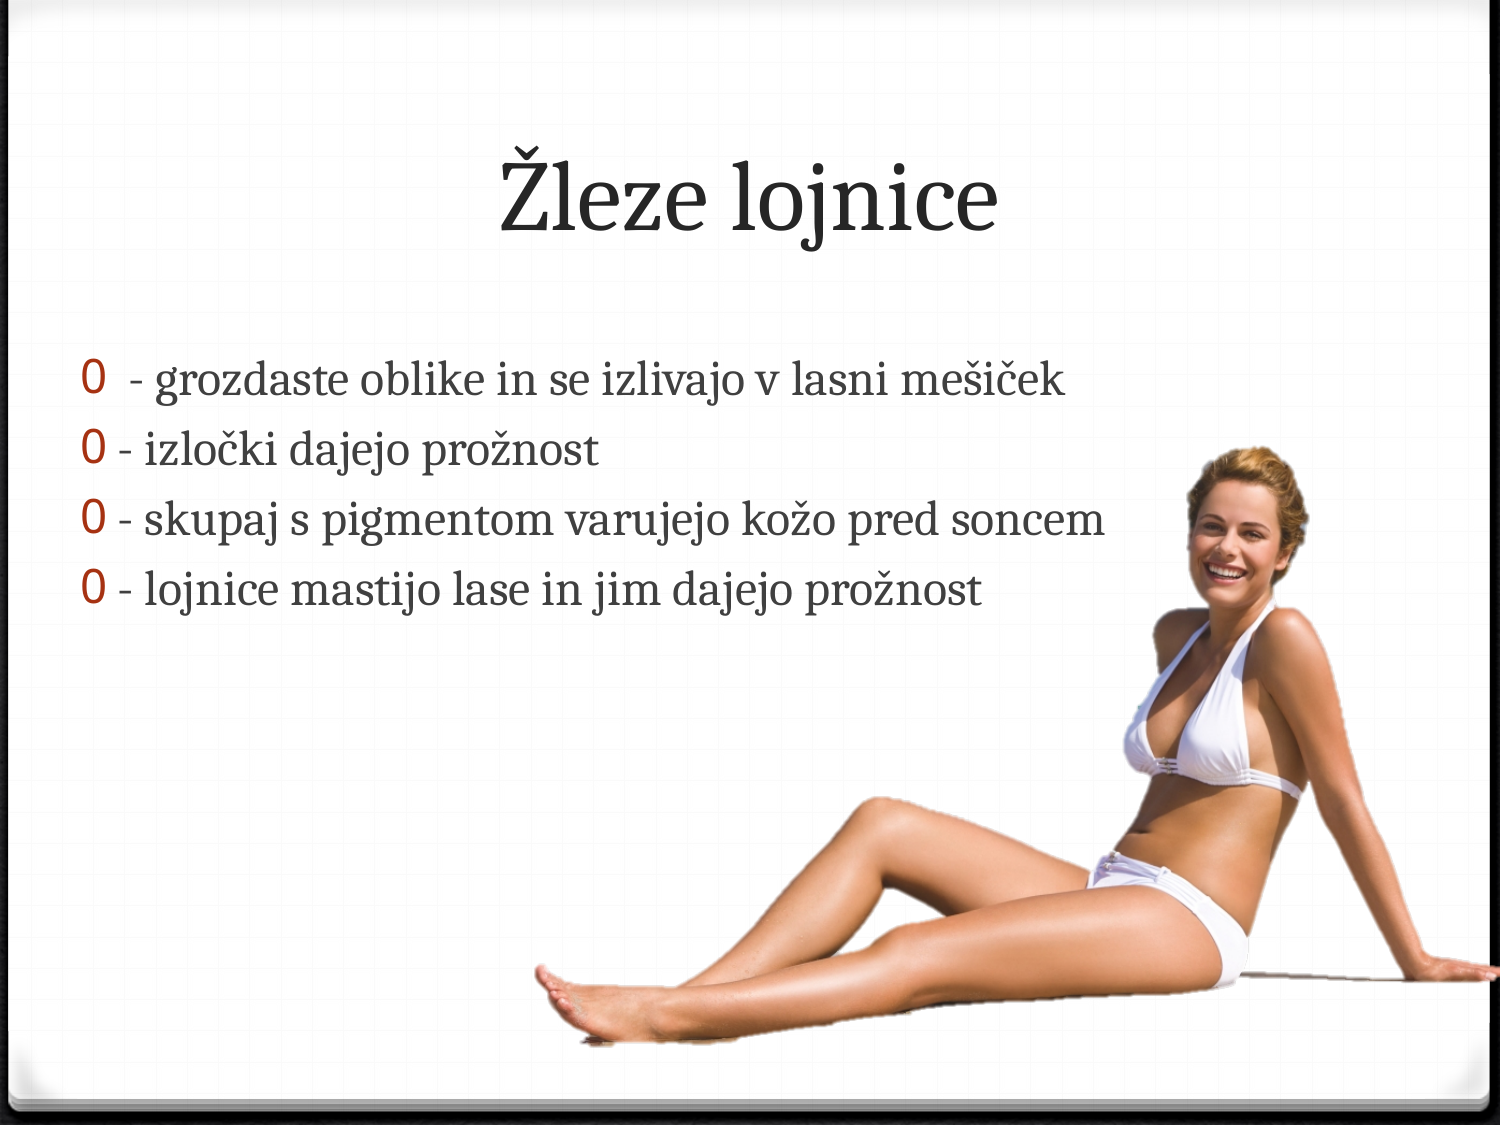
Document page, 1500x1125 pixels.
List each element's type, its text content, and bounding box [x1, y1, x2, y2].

list - grozdaste oblike in se izlivajo v lasni mešiček - izločki dajejo prožnost - skupaj s pigmentom varujejo kožo pred soncem - lojnice mastijo lase in jim dajejo prožnost [64, 338, 1290, 987]
title Žleze lojnice [90, 71, 1410, 309]
picture [0, 0, 1500, 1125]
